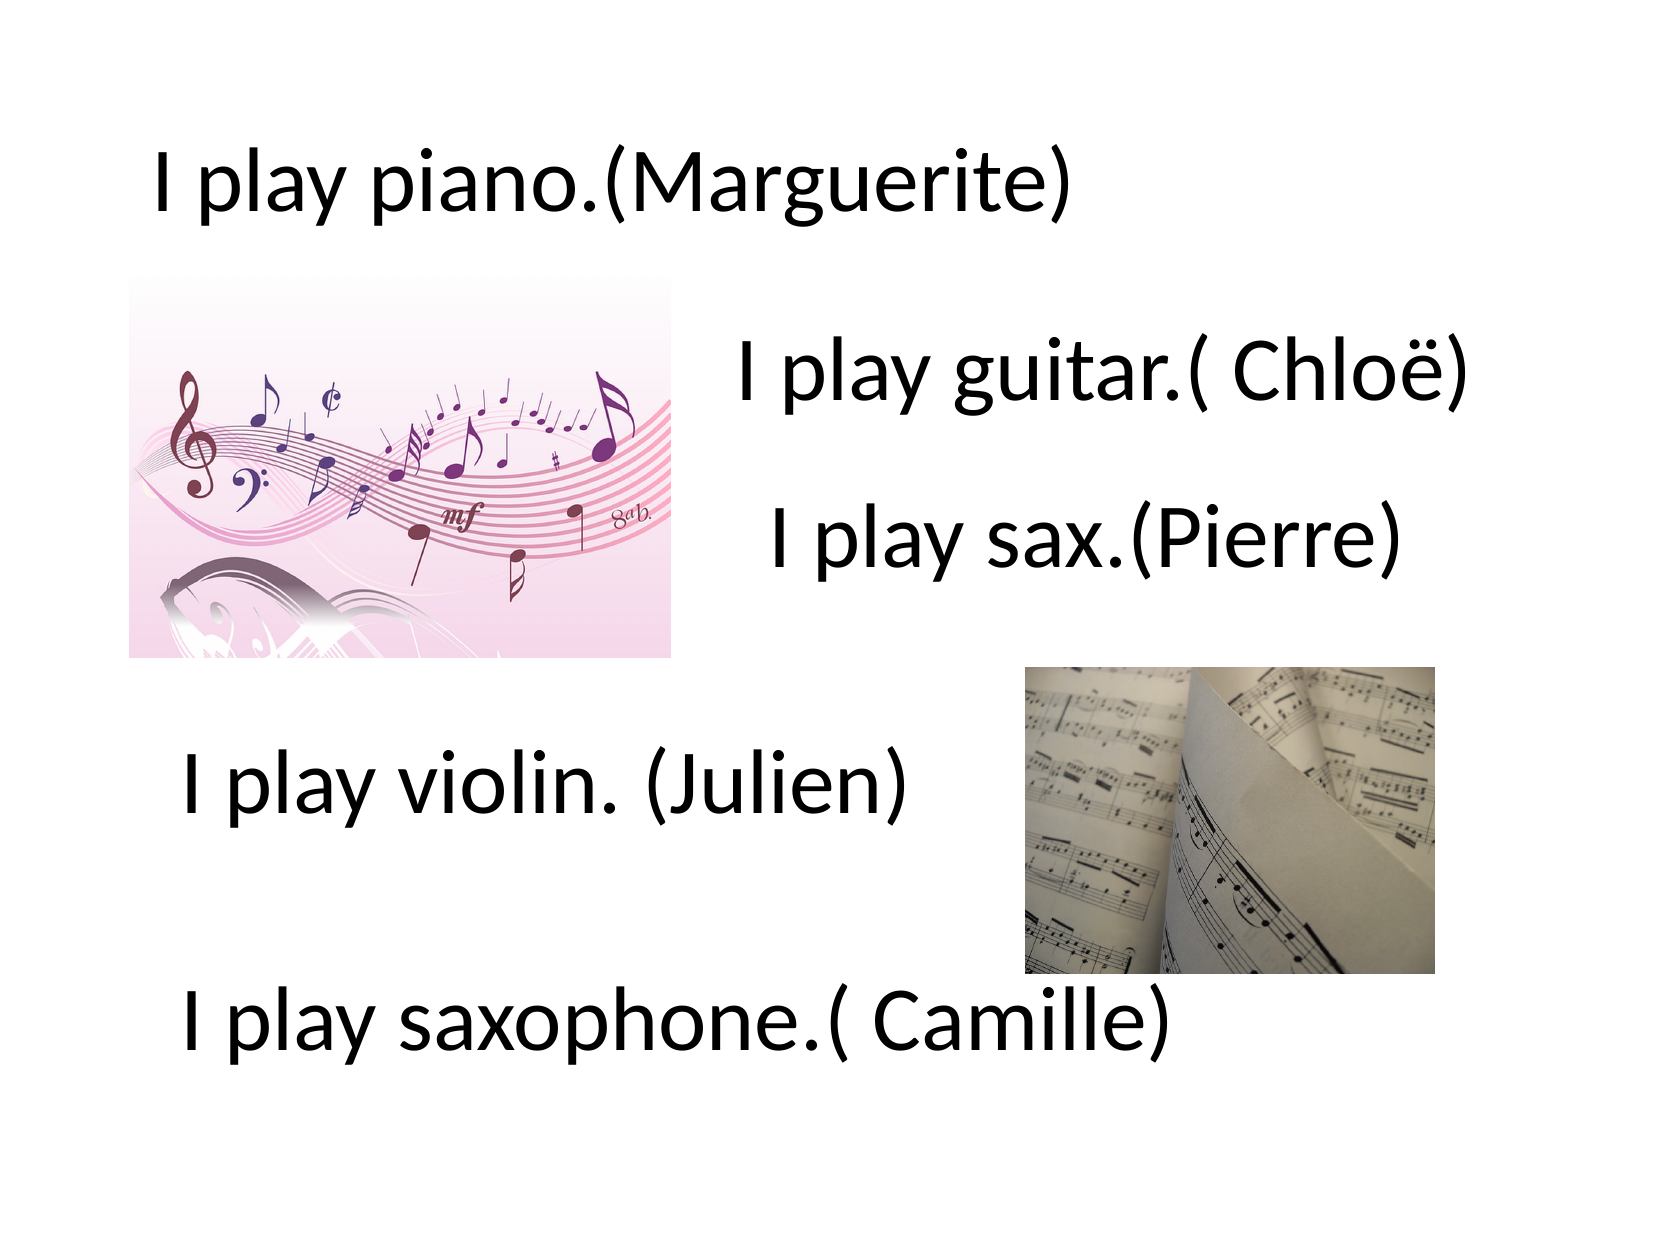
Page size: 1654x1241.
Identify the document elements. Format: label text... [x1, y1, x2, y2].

picture [1025, 667, 1435, 974]
text_box I play piano.(Marguerite) [136, 112, 1430, 239]
text_box I play violin. (Julien) [165, 714, 1016, 841]
text_box I play saxophone.( Camille) [165, 950, 1430, 1077]
picture [129, 276, 671, 659]
text_box I play sax.(Pierre) [753, 468, 1593, 595]
text_box I play guitar.( Chloë) [720, 301, 1560, 428]
